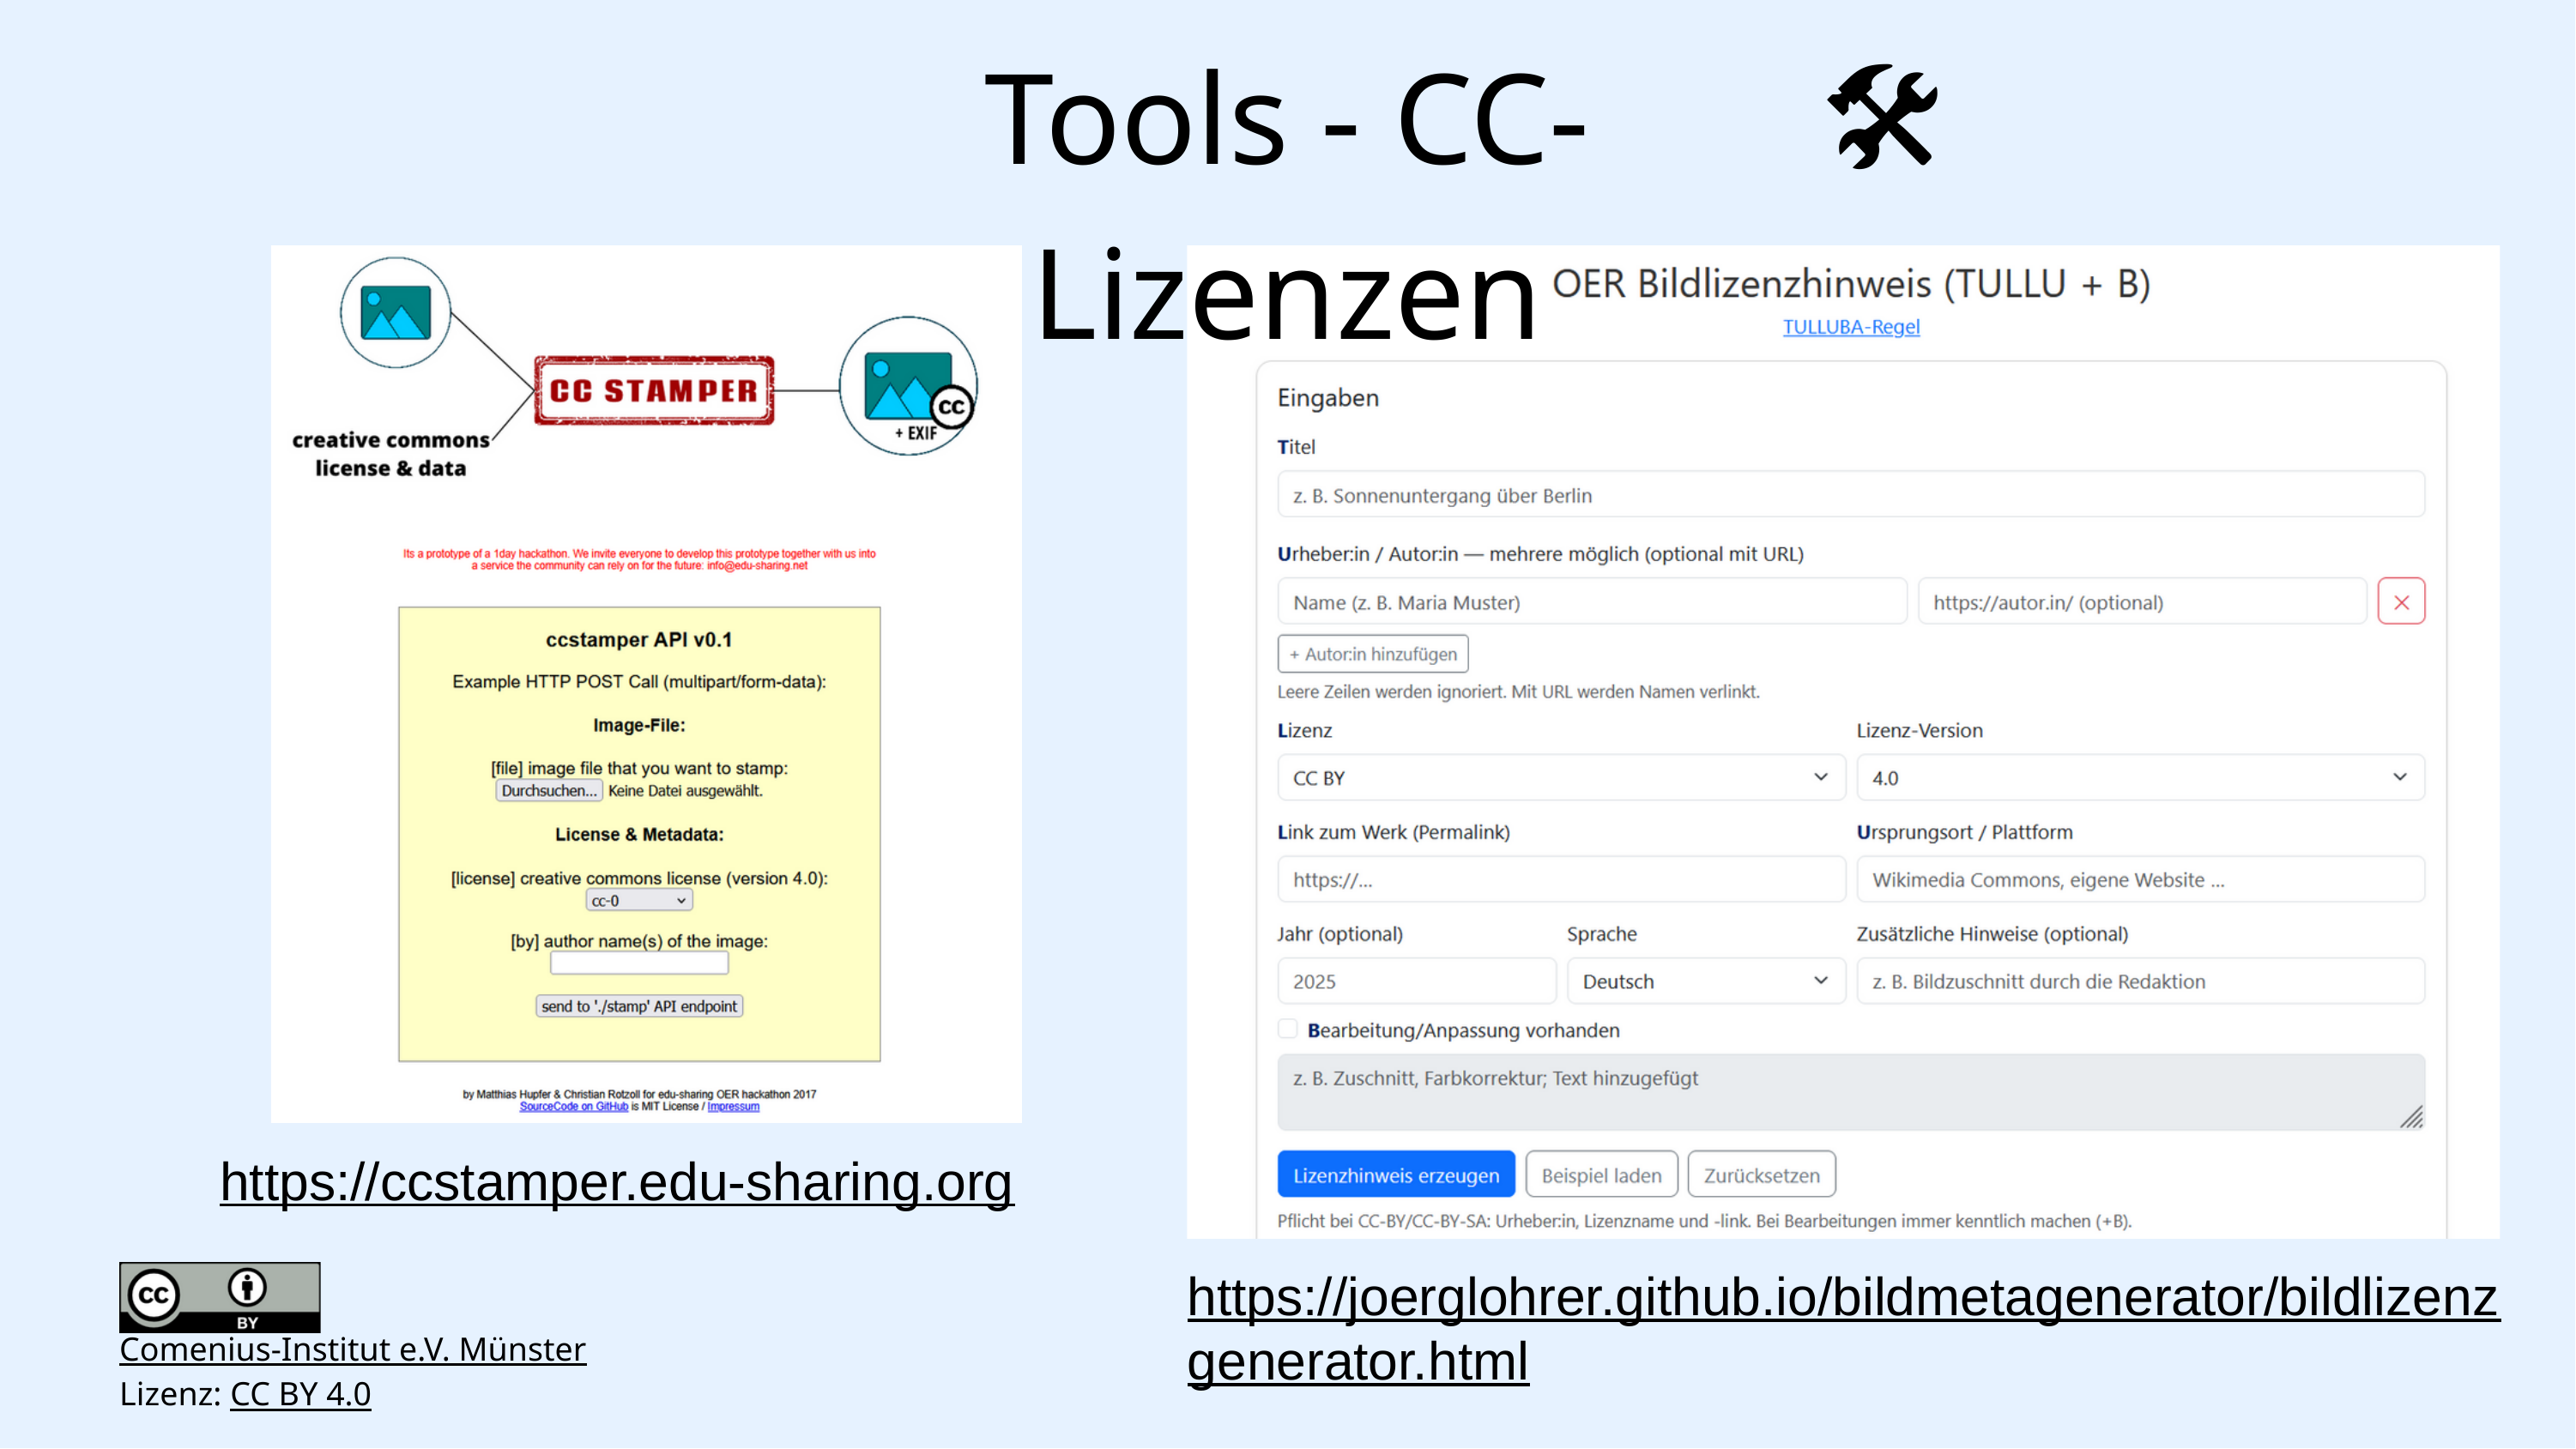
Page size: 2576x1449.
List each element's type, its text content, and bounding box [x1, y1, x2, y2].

text_box Comenius-Institut e.V. Münster Lizenz: CC BY 4.0 [119, 1327, 1378, 1416]
text_box Tools - CC-Lizenzen [800, 14, 1775, 184]
text_box [270, 245, 1022, 1123]
text_box [1187, 245, 2500, 1239]
text_box https://joerglohrer.github.io/bildmetagenerator/bildlizenzgenerator.html [1187, 1251, 2525, 1402]
text_box 🛠️ [1797, 12, 1969, 184]
text_box https://ccstamper.edu-sharing.org [220, 1136, 1017, 1209]
text_box [119, 1262, 321, 1327]
